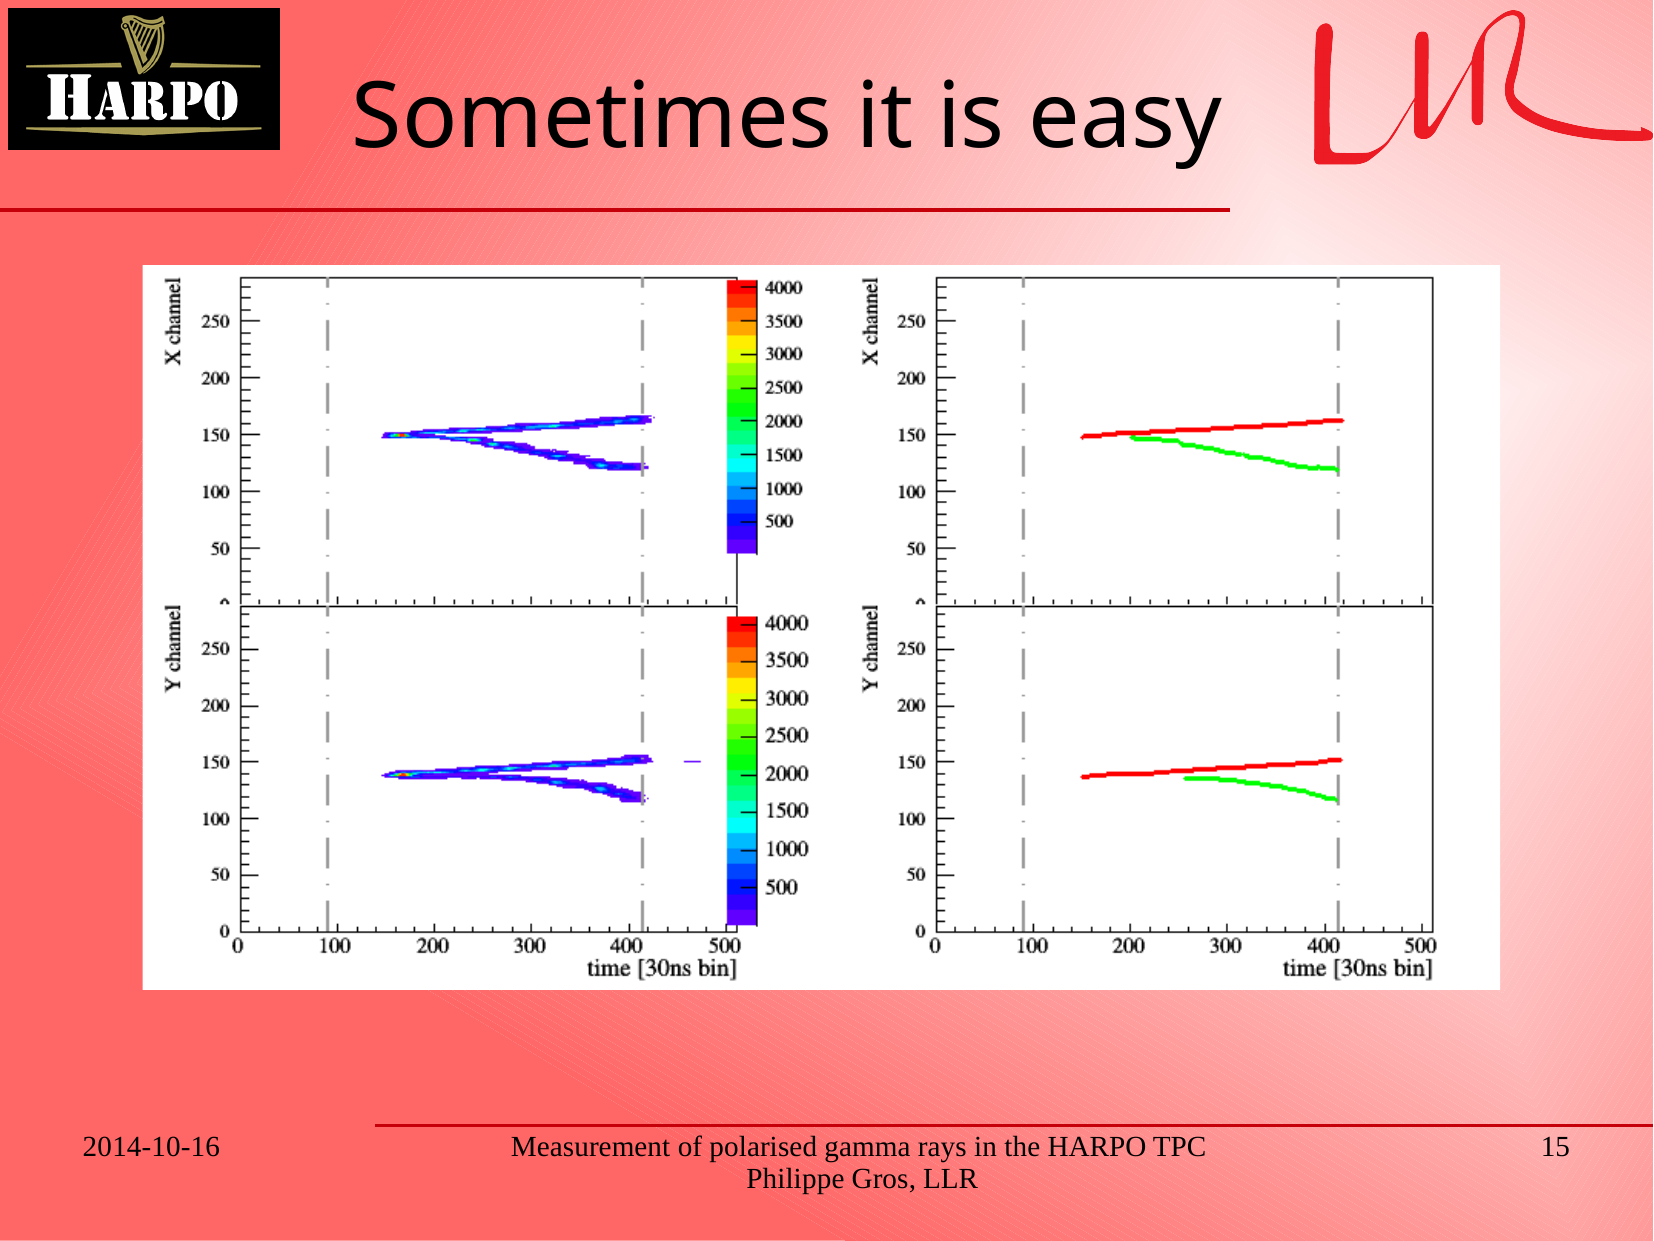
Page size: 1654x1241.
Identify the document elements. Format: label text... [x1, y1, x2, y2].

picture [1314, 10, 1653, 165]
picture [142, 265, 1501, 991]
title Sometimes it is easy [285, 15, 1291, 211]
picture [8, 8, 280, 150]
